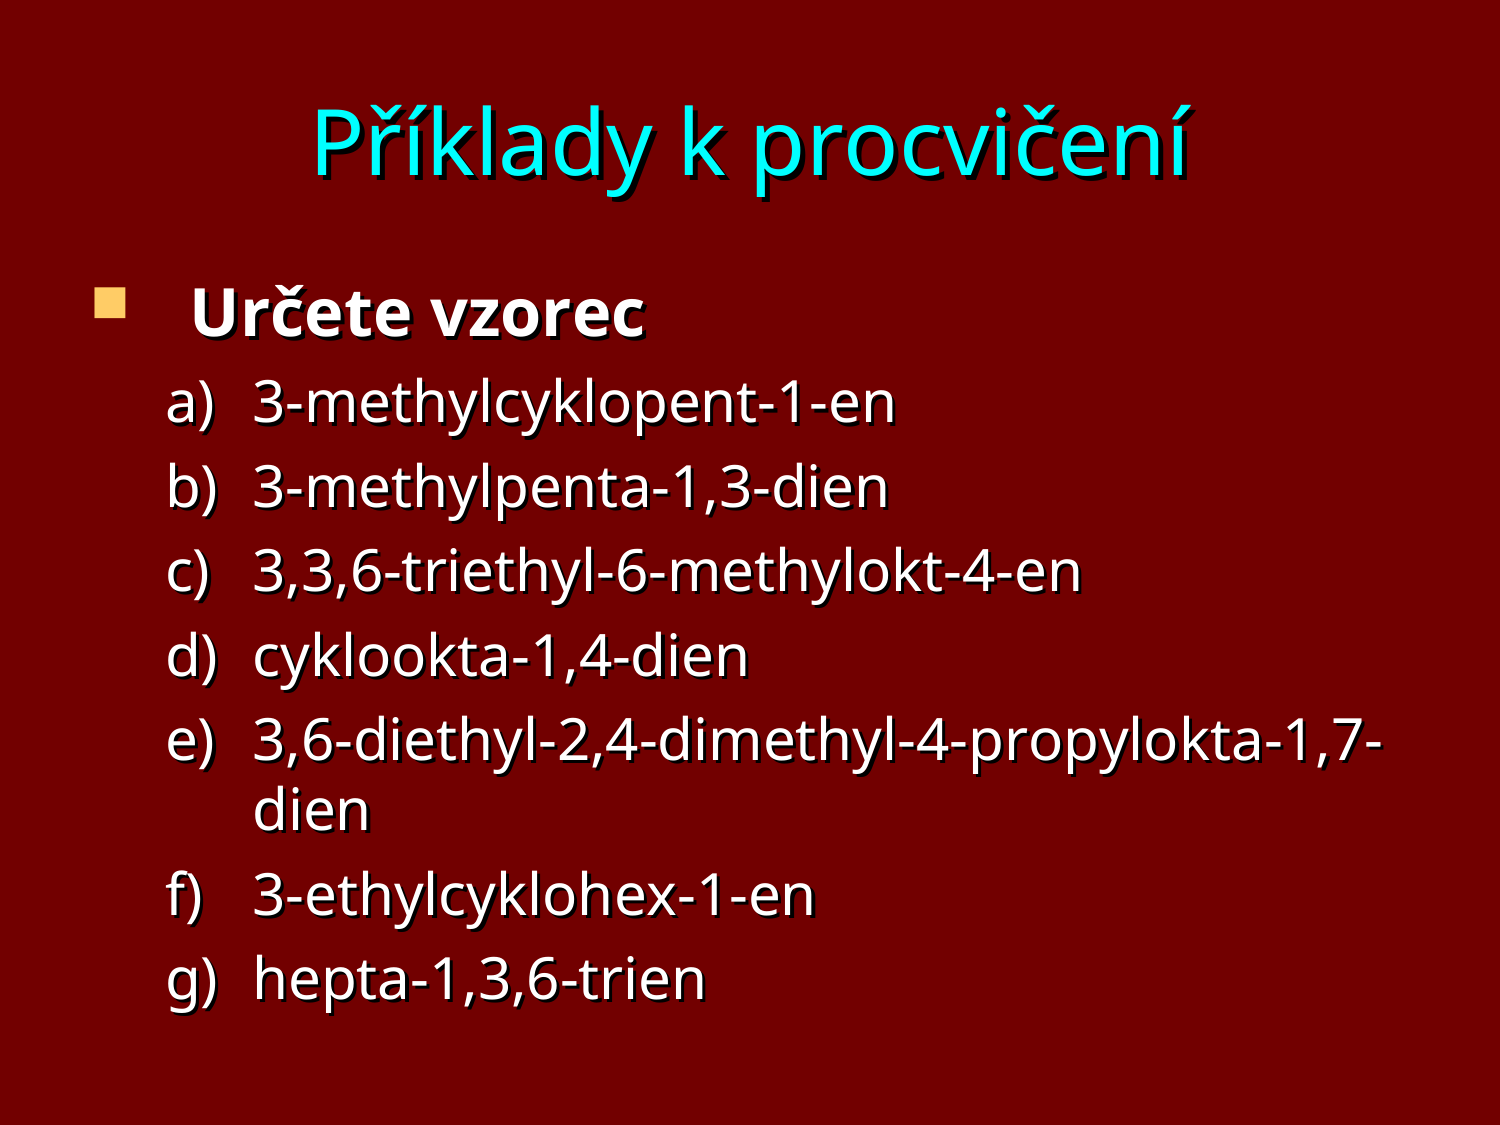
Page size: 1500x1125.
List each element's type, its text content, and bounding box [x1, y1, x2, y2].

title Příklady k procvičení [75, 45, 1426, 233]
list Určete vzorec 3-methylcyklopent-1-en 3-methylpenta-1,3-dien 3,3,6-triethyl-6-methylokt-4-en cyklookta-1,4-dien 3,6-diethyl-2,4-dimethyl-4-propylokta-1,7-dien 3-ethylcyklohex-1-en hepta-1,3,6-trien [75, 262, 1471, 1001]
